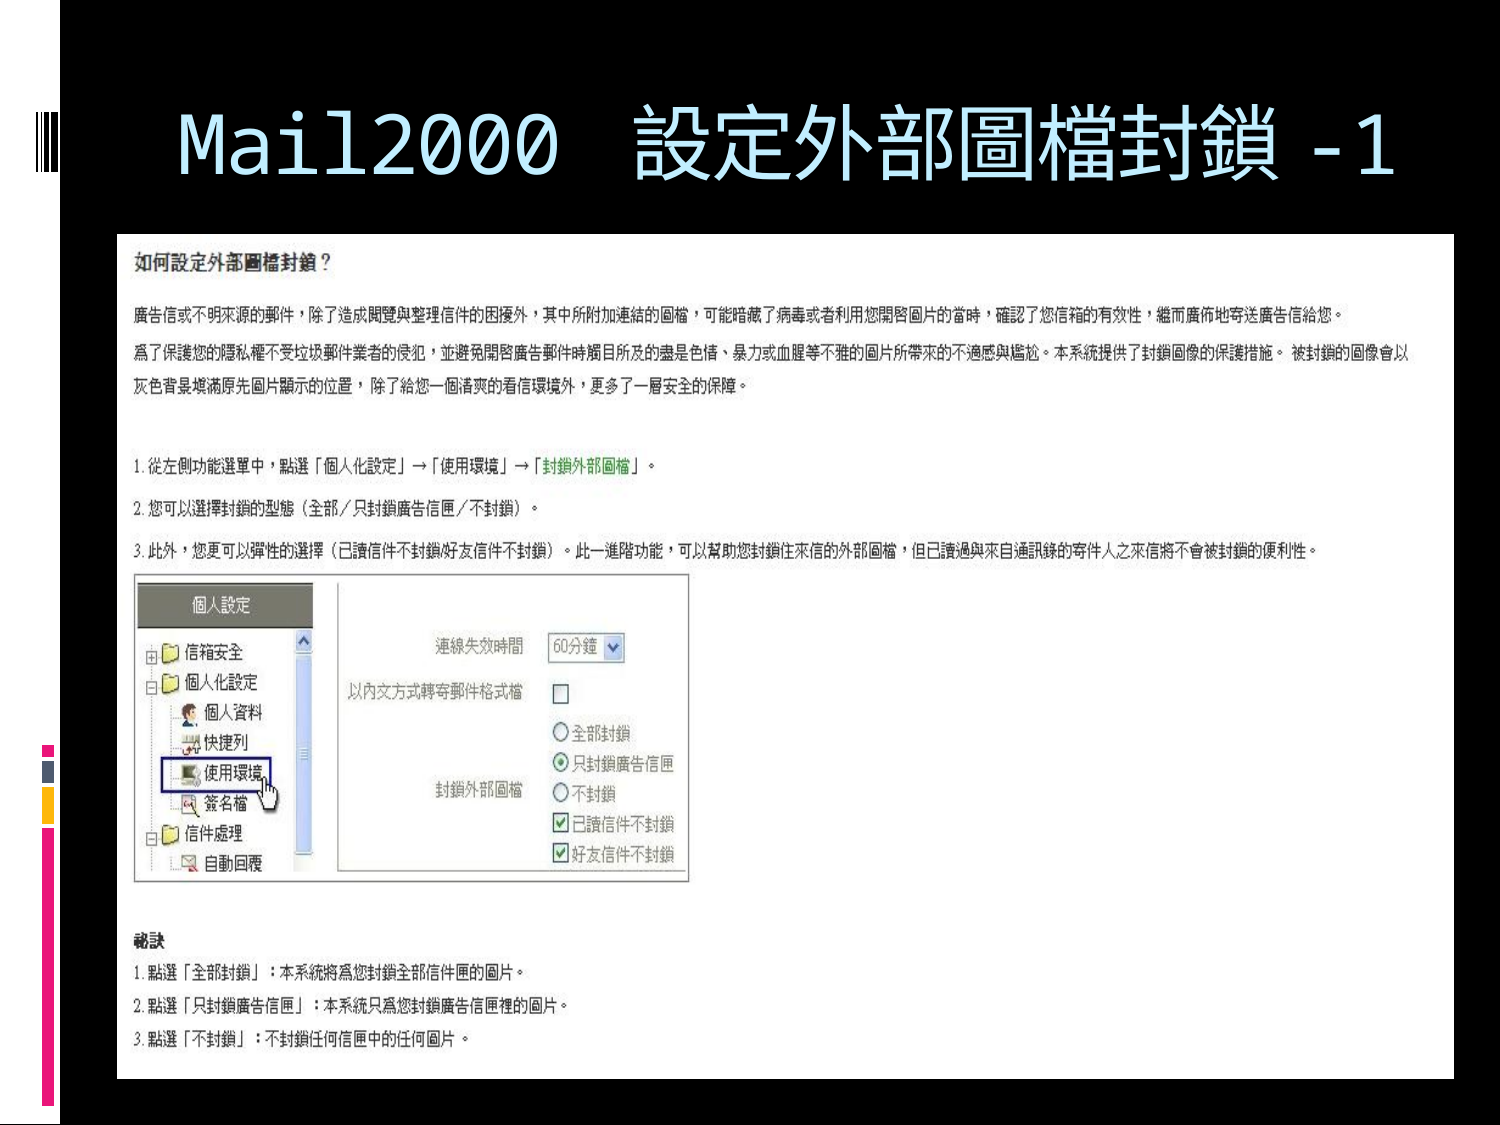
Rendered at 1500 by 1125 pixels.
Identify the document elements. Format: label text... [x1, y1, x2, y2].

title Mail2000 設定外部圖檔封鎖-1 [150, 84, 1426, 234]
picture [117, 234, 1454, 1079]
